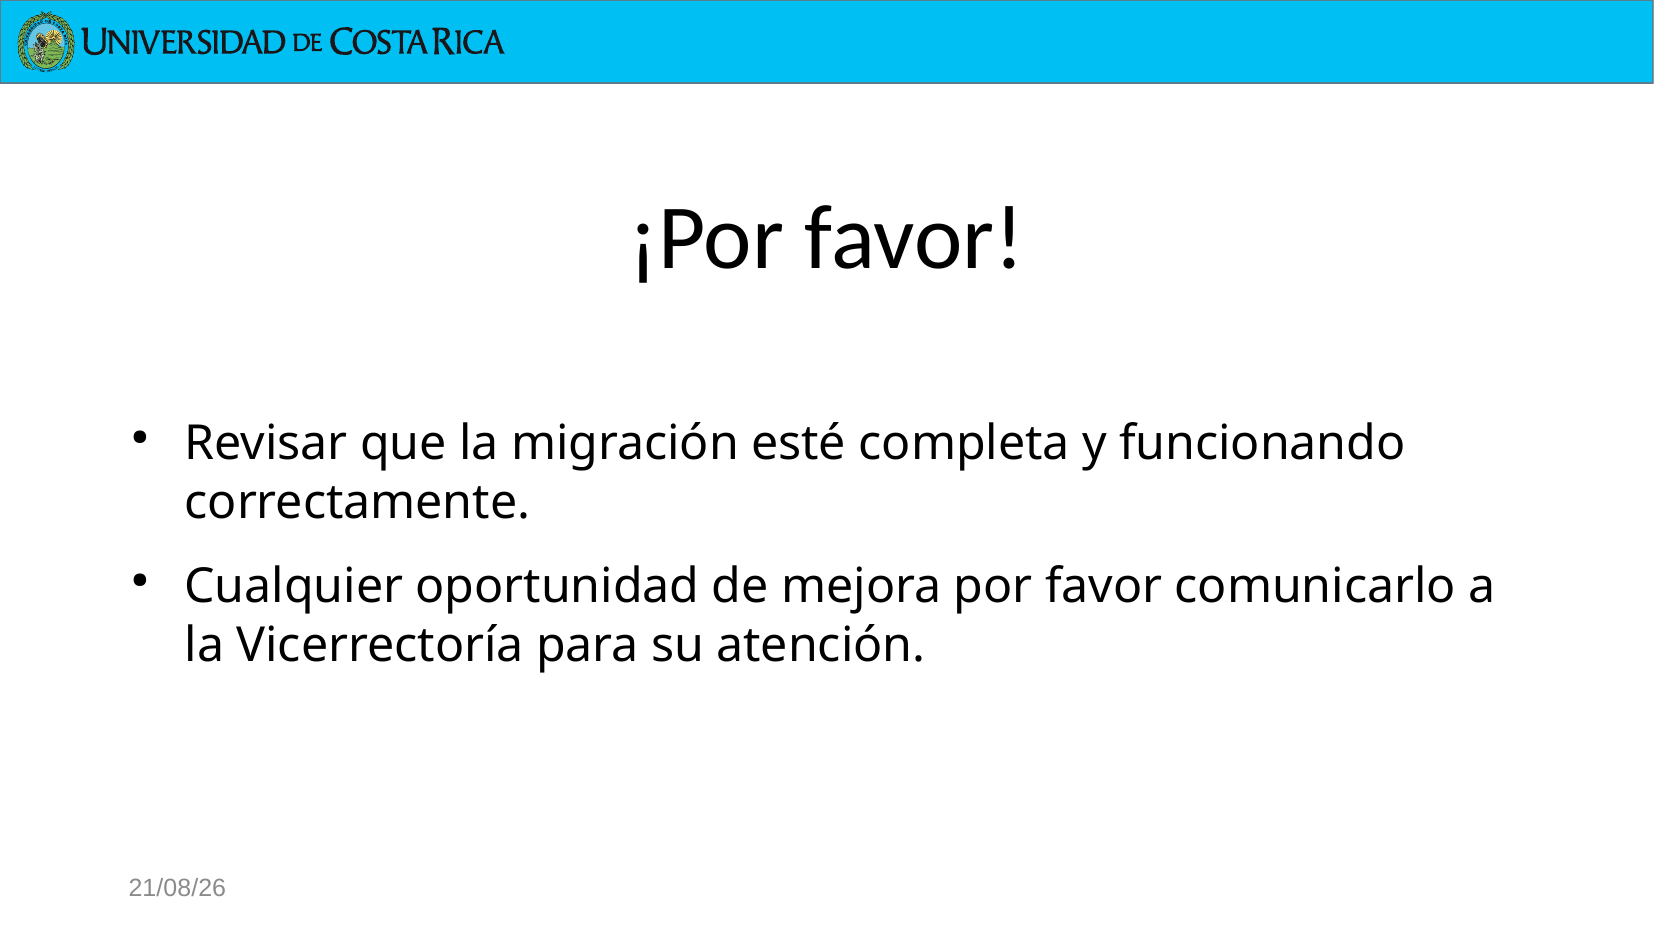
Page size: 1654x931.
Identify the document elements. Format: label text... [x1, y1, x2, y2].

title ¡Por favor! [113, 185, 1540, 247]
list Revisar que la migración esté completa y funcionando correctamente. Cualquier oportunidad de mejora por favor comunicarlo a la Vicerrectoría para su atención. [113, 247, 1540, 838]
